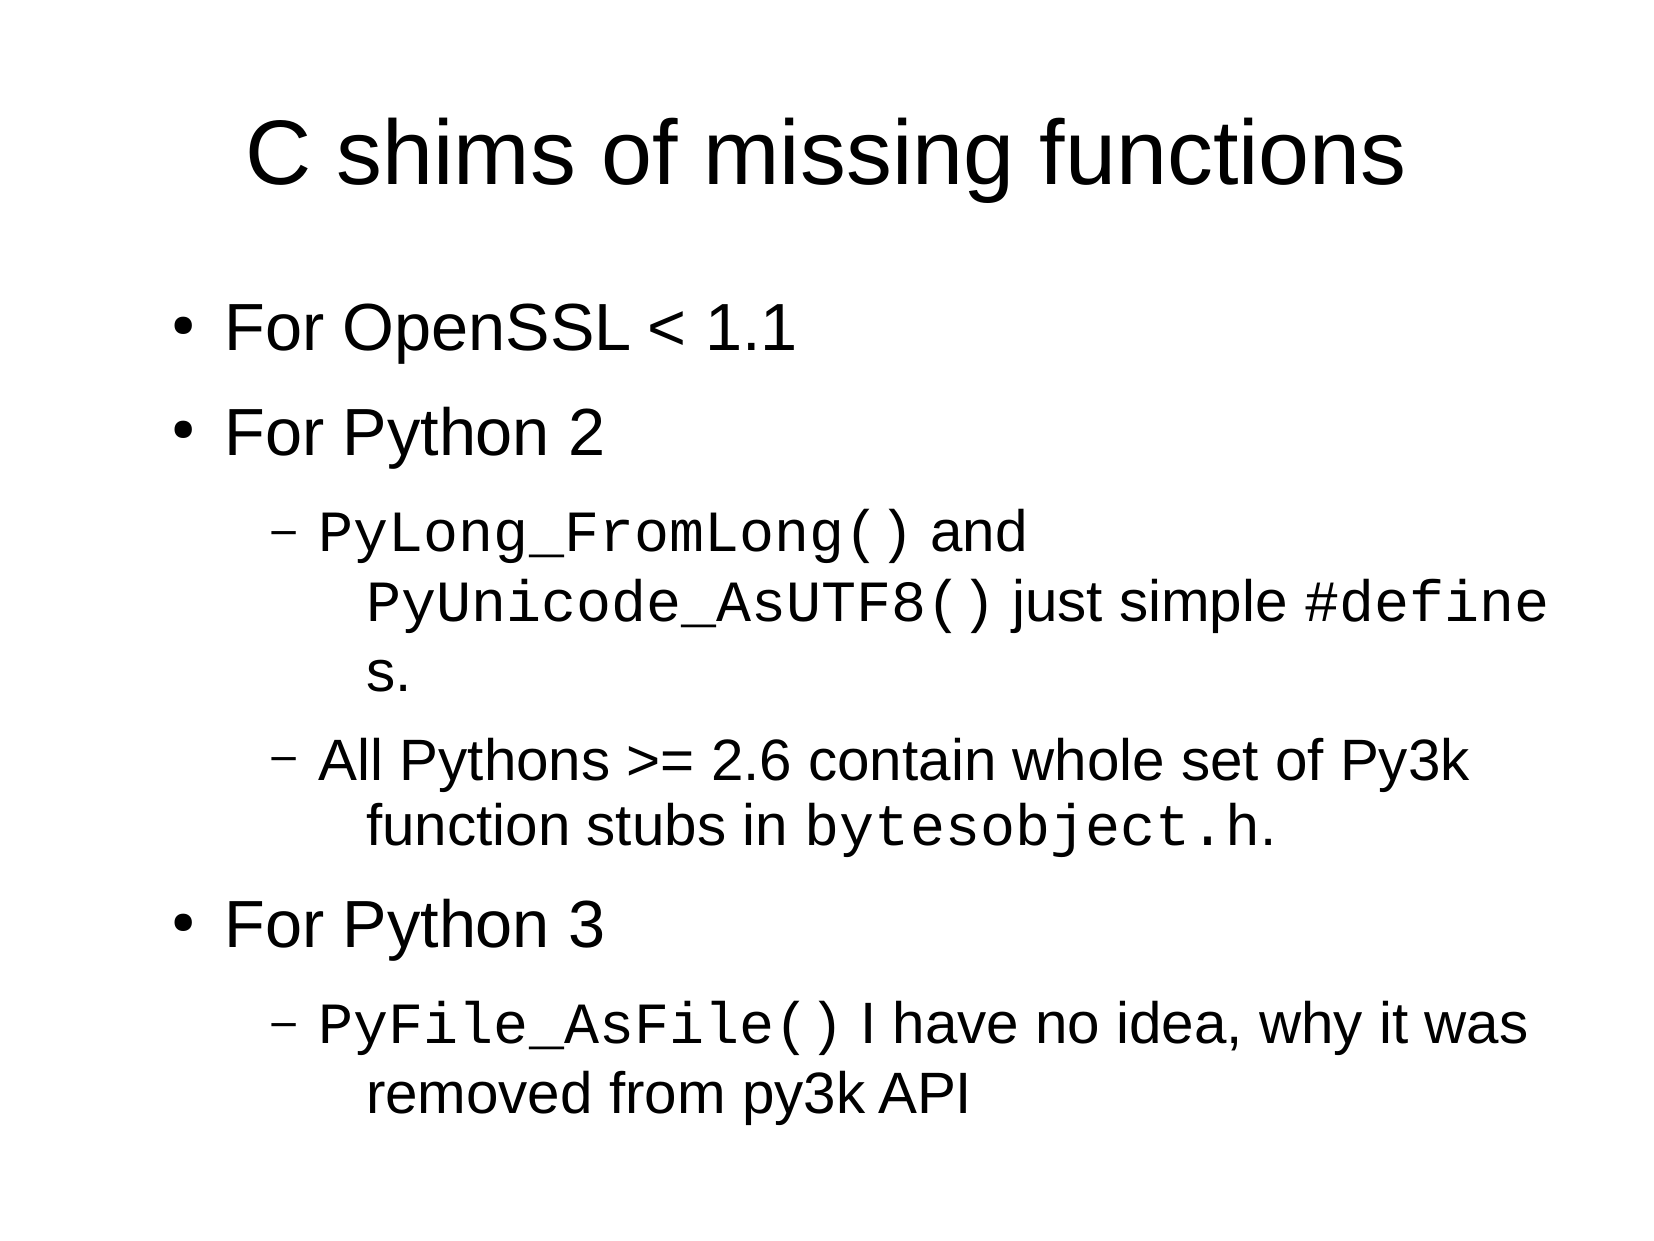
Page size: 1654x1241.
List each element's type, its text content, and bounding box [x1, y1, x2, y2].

title C shims of missing functions [82, 49, 1571, 257]
list For OpenSSL < 1.1 For Python 2 PyLong_FromLong() and PyUnicode_AsUTF8() just simple #define s. All Pythons >= 2.6 contain whole set of Py3k function stubs in bytesobject.h. For Python 3 PyFile_AsFile() I have no idea, why it was removed from py3k API [82, 290, 1571, 1109]
